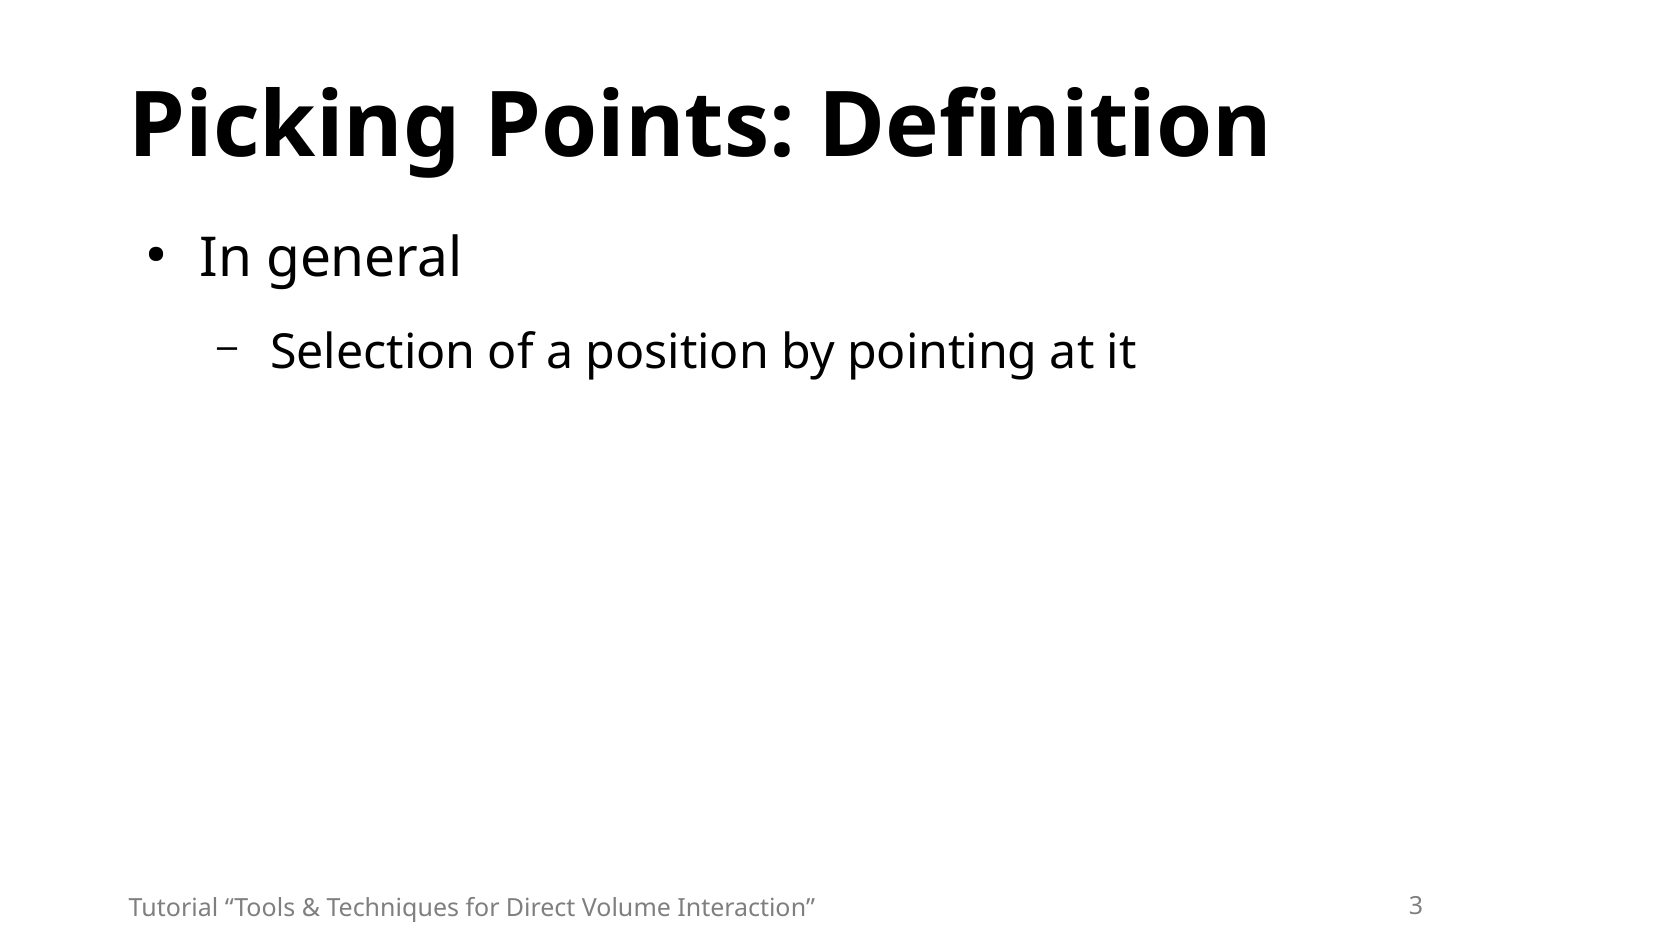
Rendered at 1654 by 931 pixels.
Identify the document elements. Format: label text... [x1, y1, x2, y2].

title Picking Points: Definition [113, 50, 1540, 193]
list In general Selection of a position by pointing at it Related to a computer n a virtual environment Selection of a 3D position using a 3D input device In front of a computer monitor Selection of a 3D position by clicking a 2D position on the screen [113, 210, 1540, 863]
